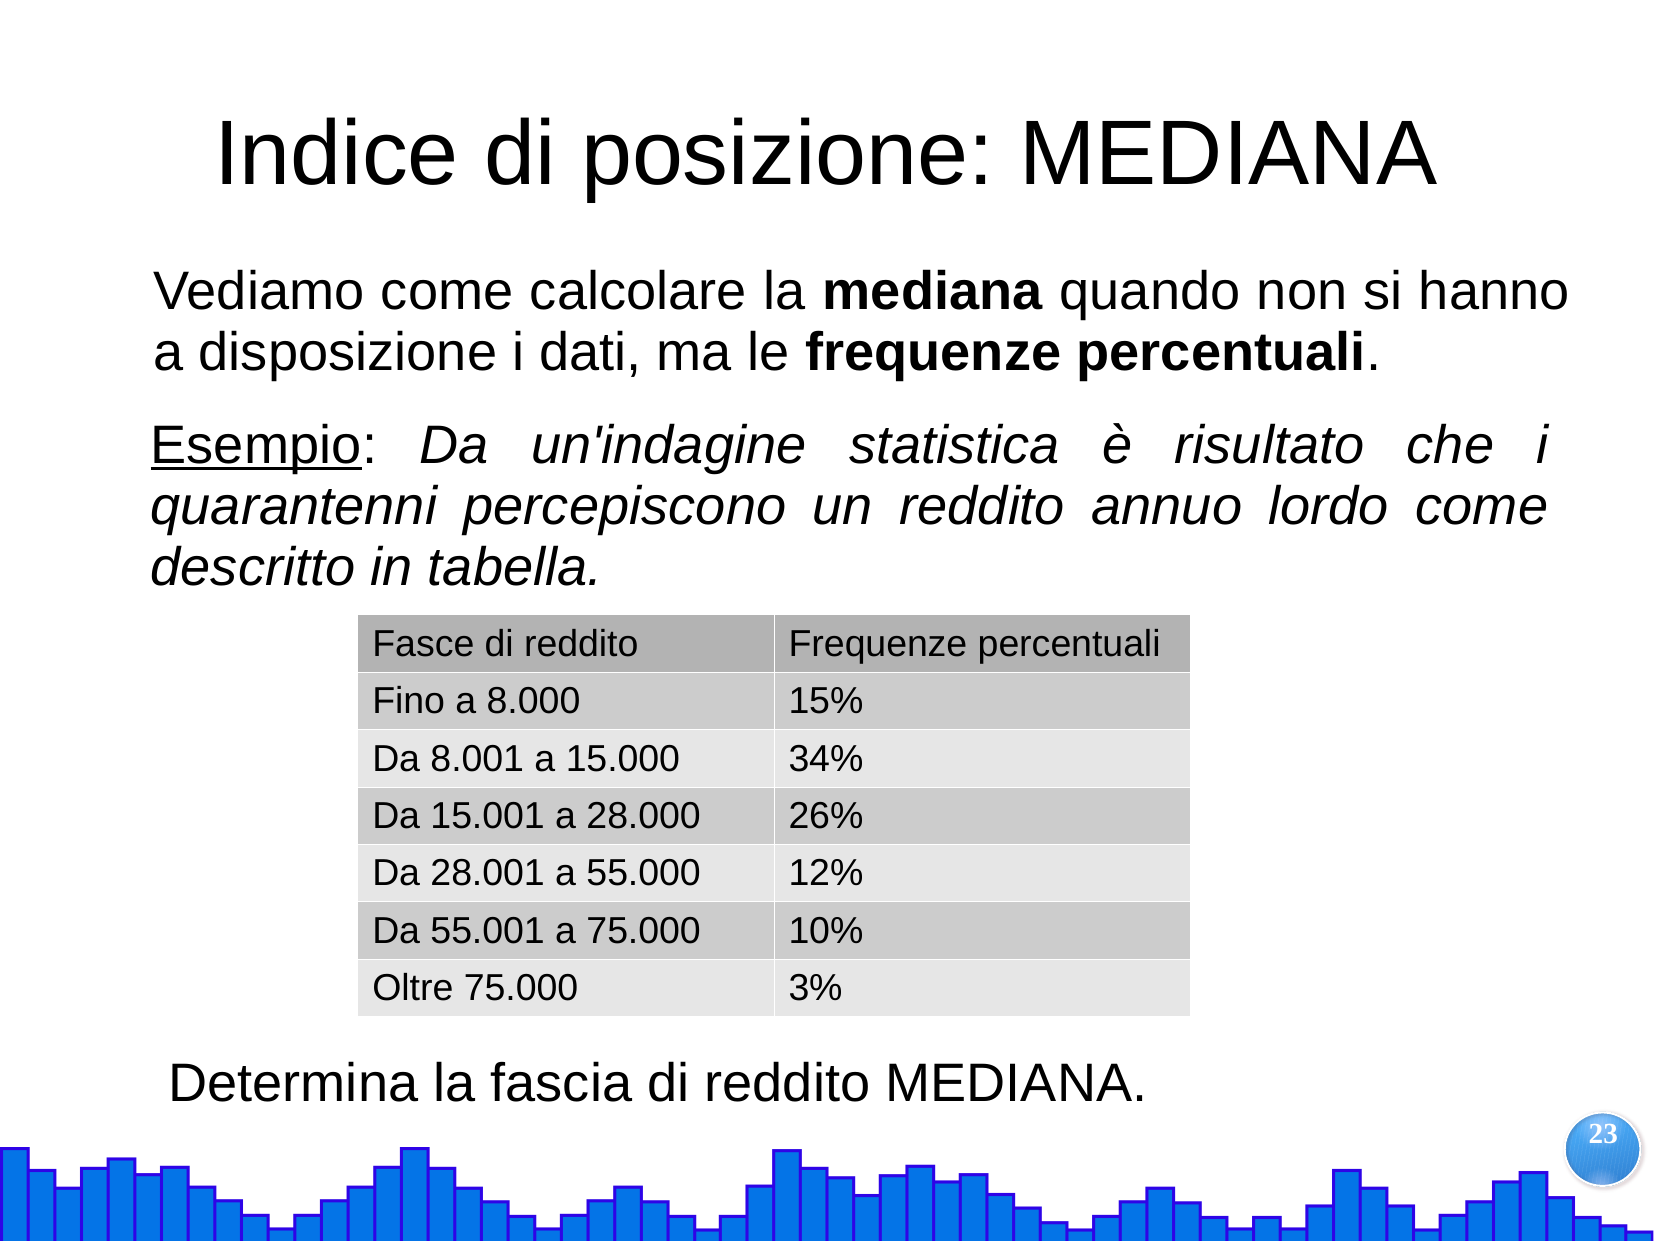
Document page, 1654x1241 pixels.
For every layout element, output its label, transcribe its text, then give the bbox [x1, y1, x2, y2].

table_cell Da 28.001 a 55.000 [358, 845, 774, 901]
text_box Esempio: Da un'indagine statistica è risultato che i quarantenni percepiscono un reddito annuo lordo come descritto in tabella. [100, 407, 1565, 605]
table_header Frequenze percentuali [775, 615, 1190, 672]
picture [0, 1147, 1654, 1241]
table_cell 10% [775, 902, 1190, 959]
table_cell Da 15.001 a 28.000 [358, 788, 774, 844]
table_cell 3% [775, 960, 1190, 1016]
list Vediamo come calcolare la mediana quando non si hanno a disposizione i dati, ma le frequenze percentuali. [82, 260, 1571, 980]
table_cell 26% [775, 788, 1190, 844]
table_cell 15% [775, 673, 1190, 729]
table_cell Da 8.001 a 15.000 [358, 730, 774, 787]
title Indice di posizione: MEDIANA [82, 49, 1571, 257]
text_box Determina la fascia di reddito MEDIANA. [153, 1045, 1512, 1121]
table_header Fasce di reddito [358, 615, 774, 672]
table_cell Oltre 75.000 [358, 960, 774, 1016]
table_cell Fino a 8.000 [358, 673, 774, 729]
table_cell Da 55.001 a 75.000 [358, 902, 774, 959]
table_cell 34% [775, 730, 1190, 787]
table_cell 12% [775, 845, 1190, 901]
